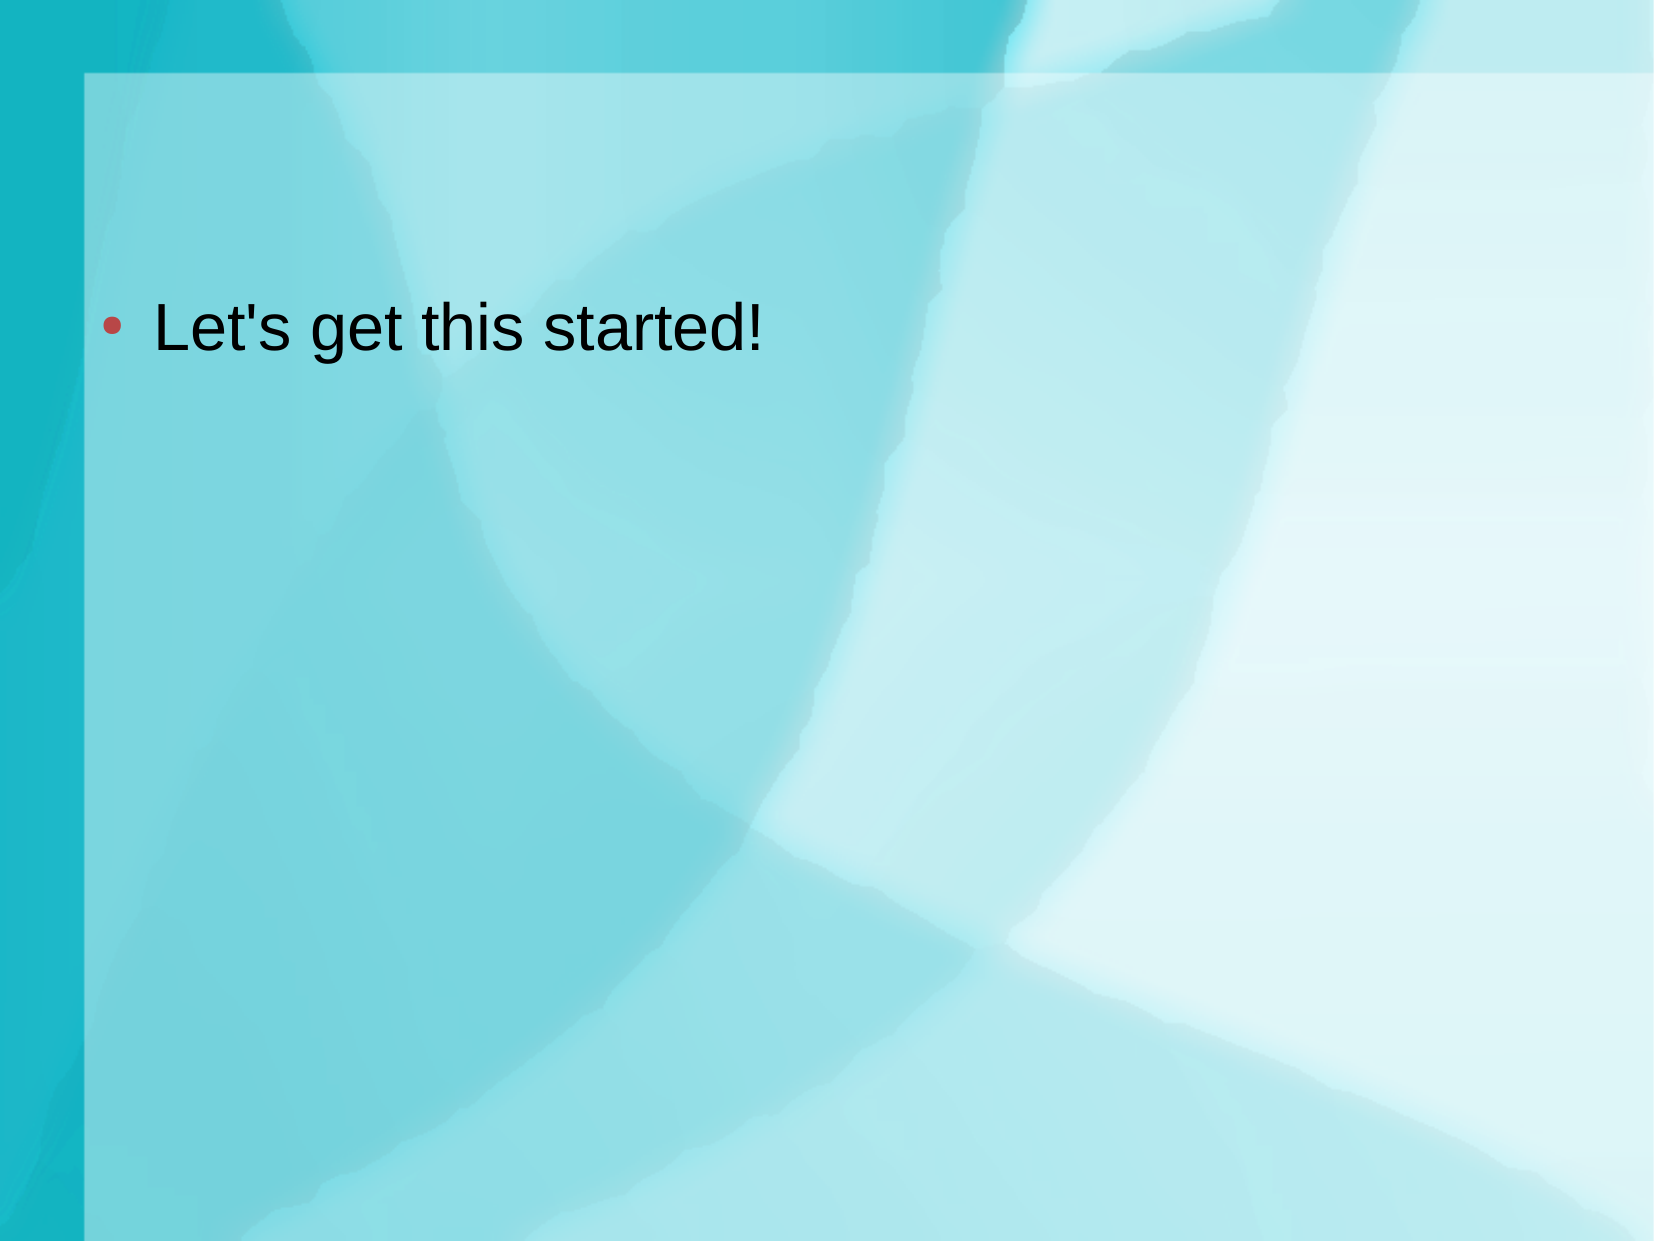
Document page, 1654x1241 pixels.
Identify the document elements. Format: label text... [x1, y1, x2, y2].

picture [0, 0, 1654, 1241]
list Let's get this started! [82, 290, 1571, 1109]
